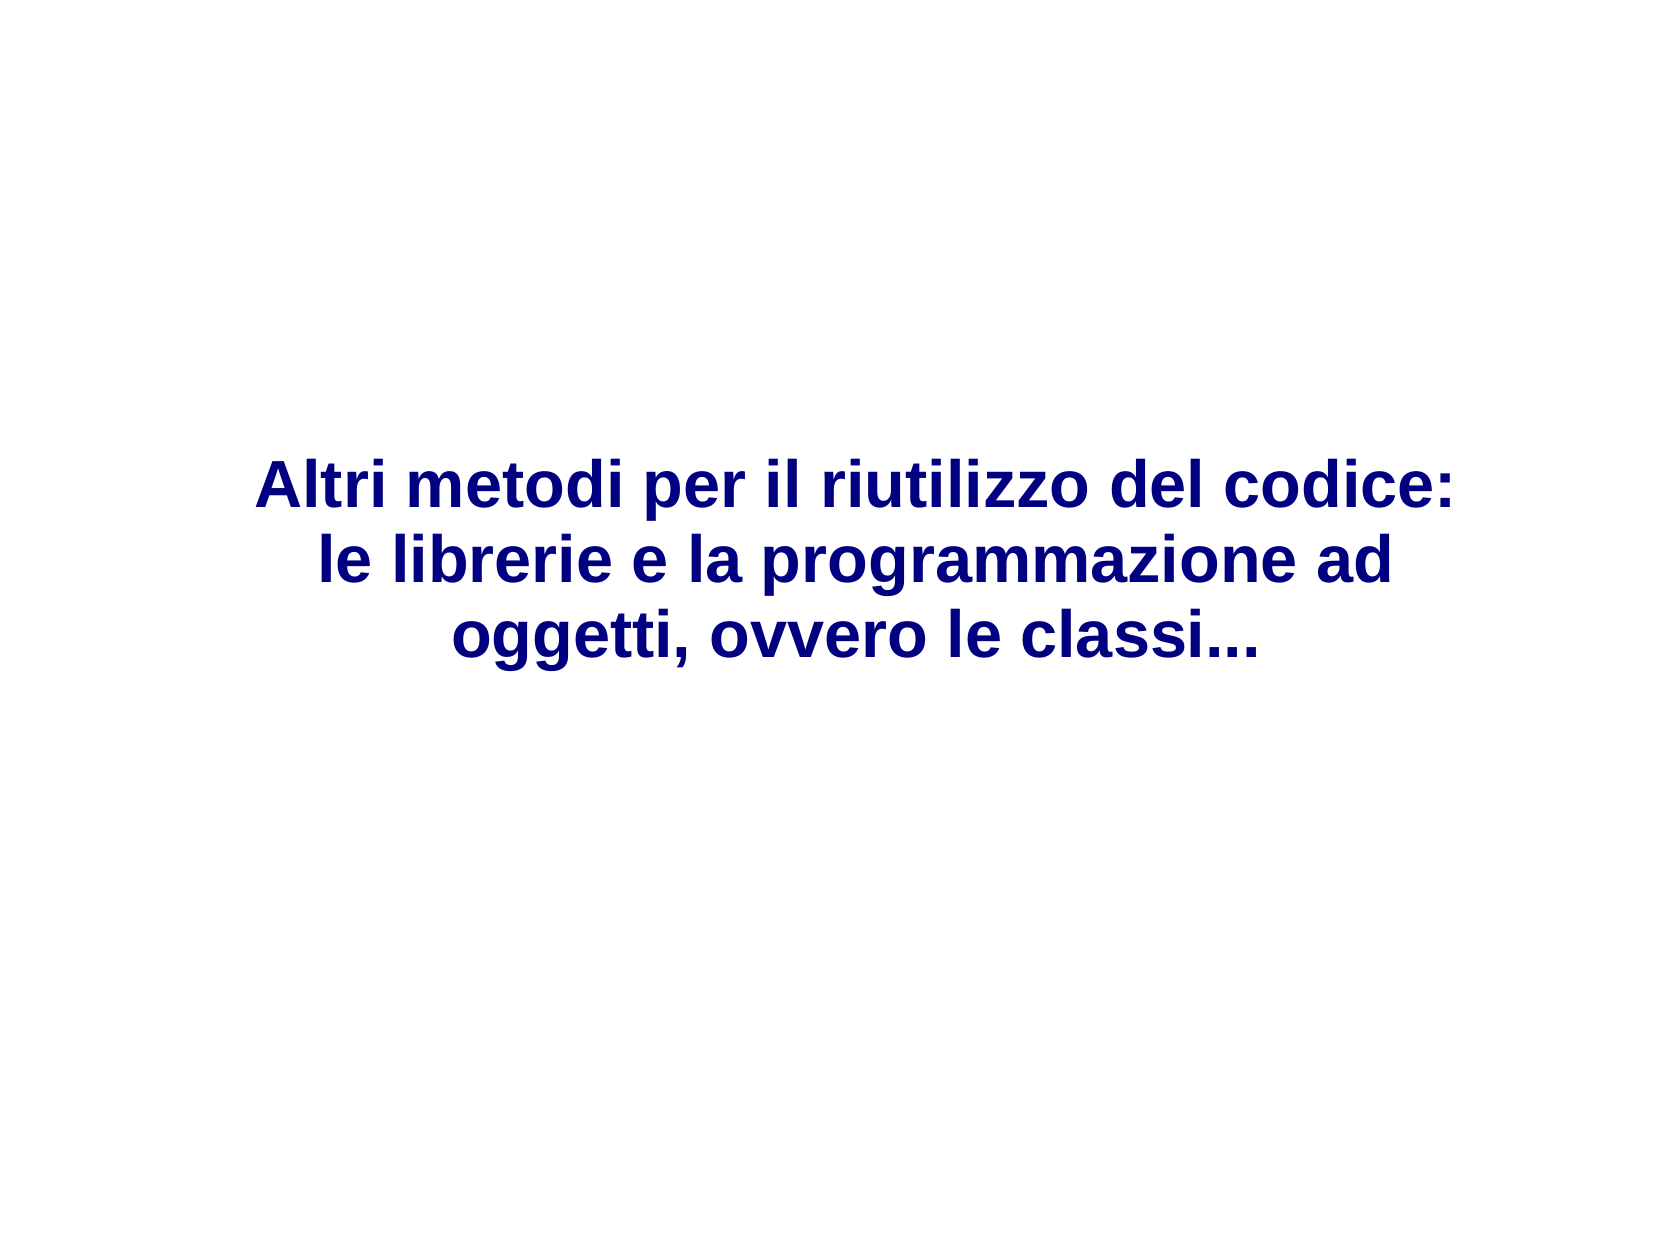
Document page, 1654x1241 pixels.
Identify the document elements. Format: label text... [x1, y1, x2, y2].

text_box Altri metodi per il riutilizzo del codice: le librerie e la programmazione ad oggetti, ovvero le classi... [206, 440, 1506, 680]
